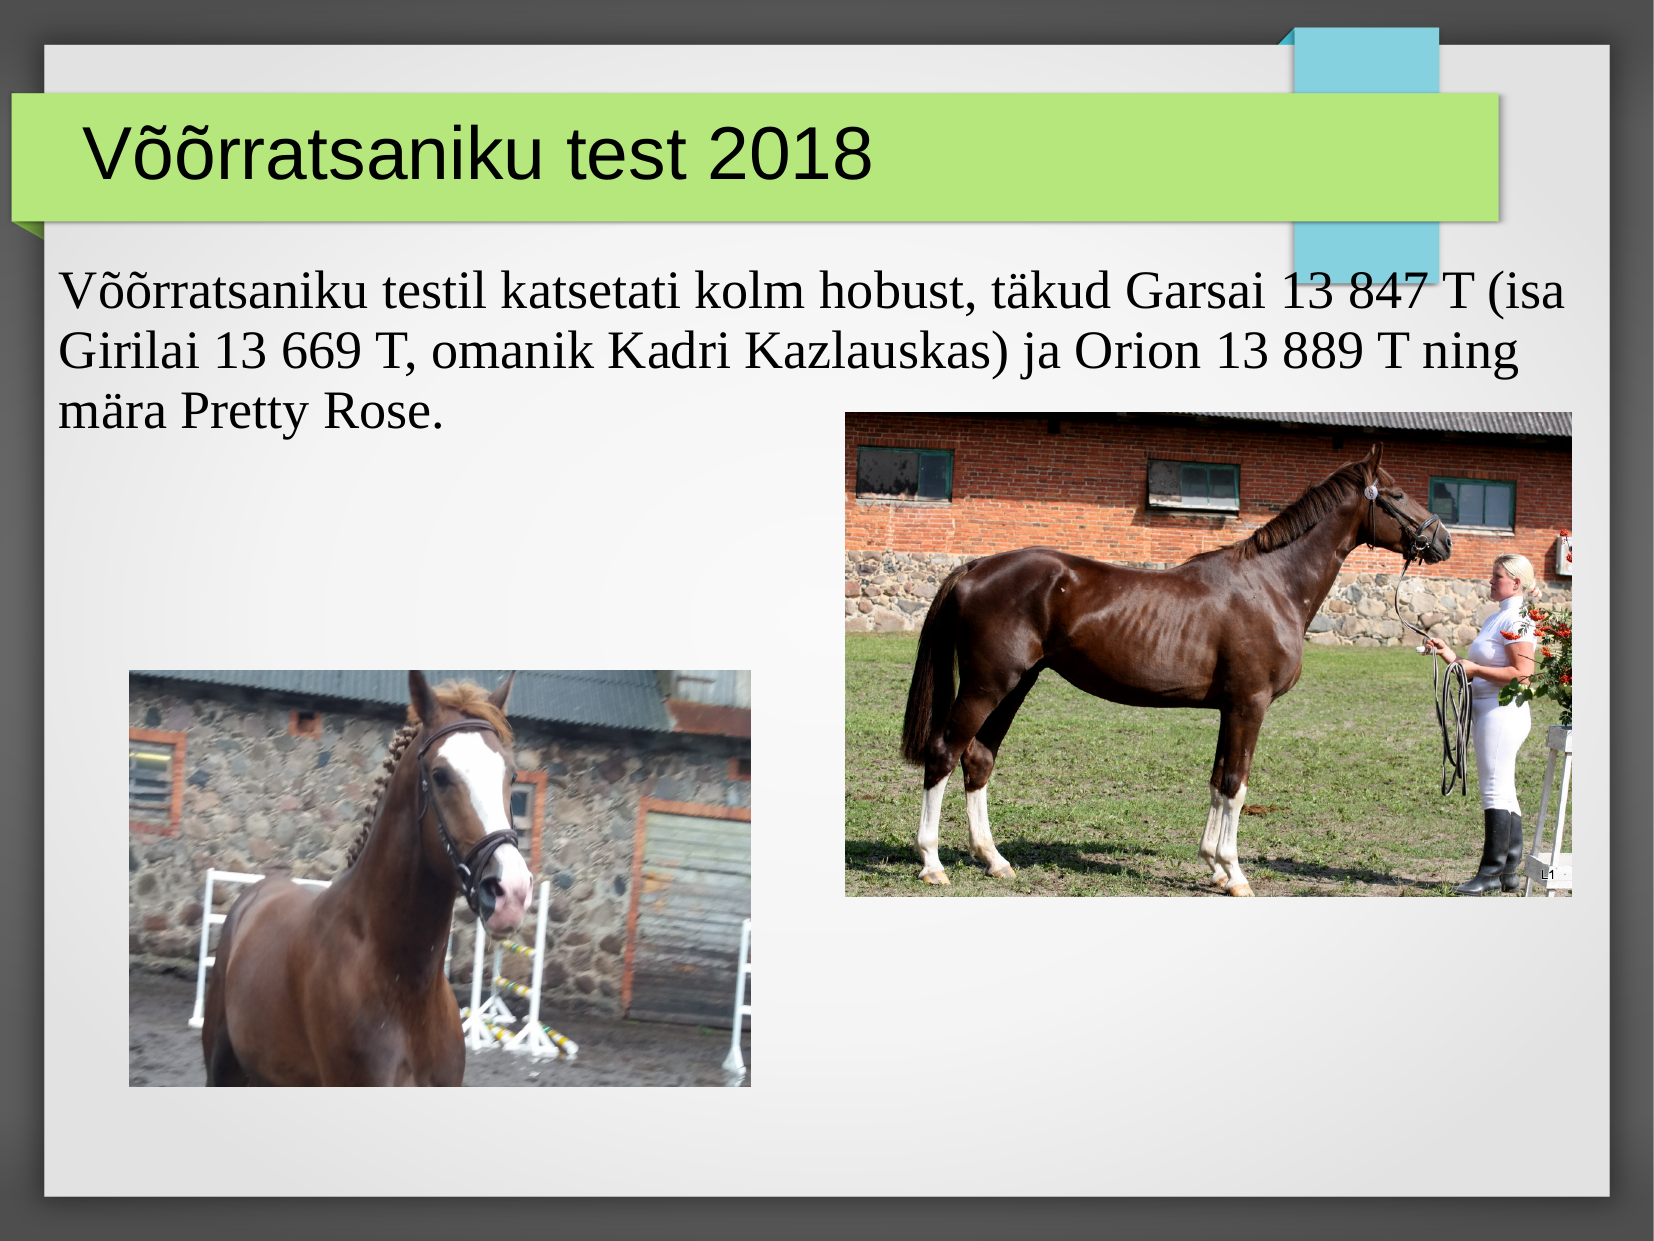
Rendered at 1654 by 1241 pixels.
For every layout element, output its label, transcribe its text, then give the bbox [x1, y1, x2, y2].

title Võõrratsaniku test 2018 [82, 94, 1264, 213]
picture [0, 0, 1654, 1241]
list Võõrratsaniku testil katsetati kolm hobust, täkud Garsai 13 847 T (isa Girilai 13 669 T, omanik Kadri Kazlauskas) ja Orion 13 889 T ning mära Pretty Rose. [59, 259, 1572, 497]
